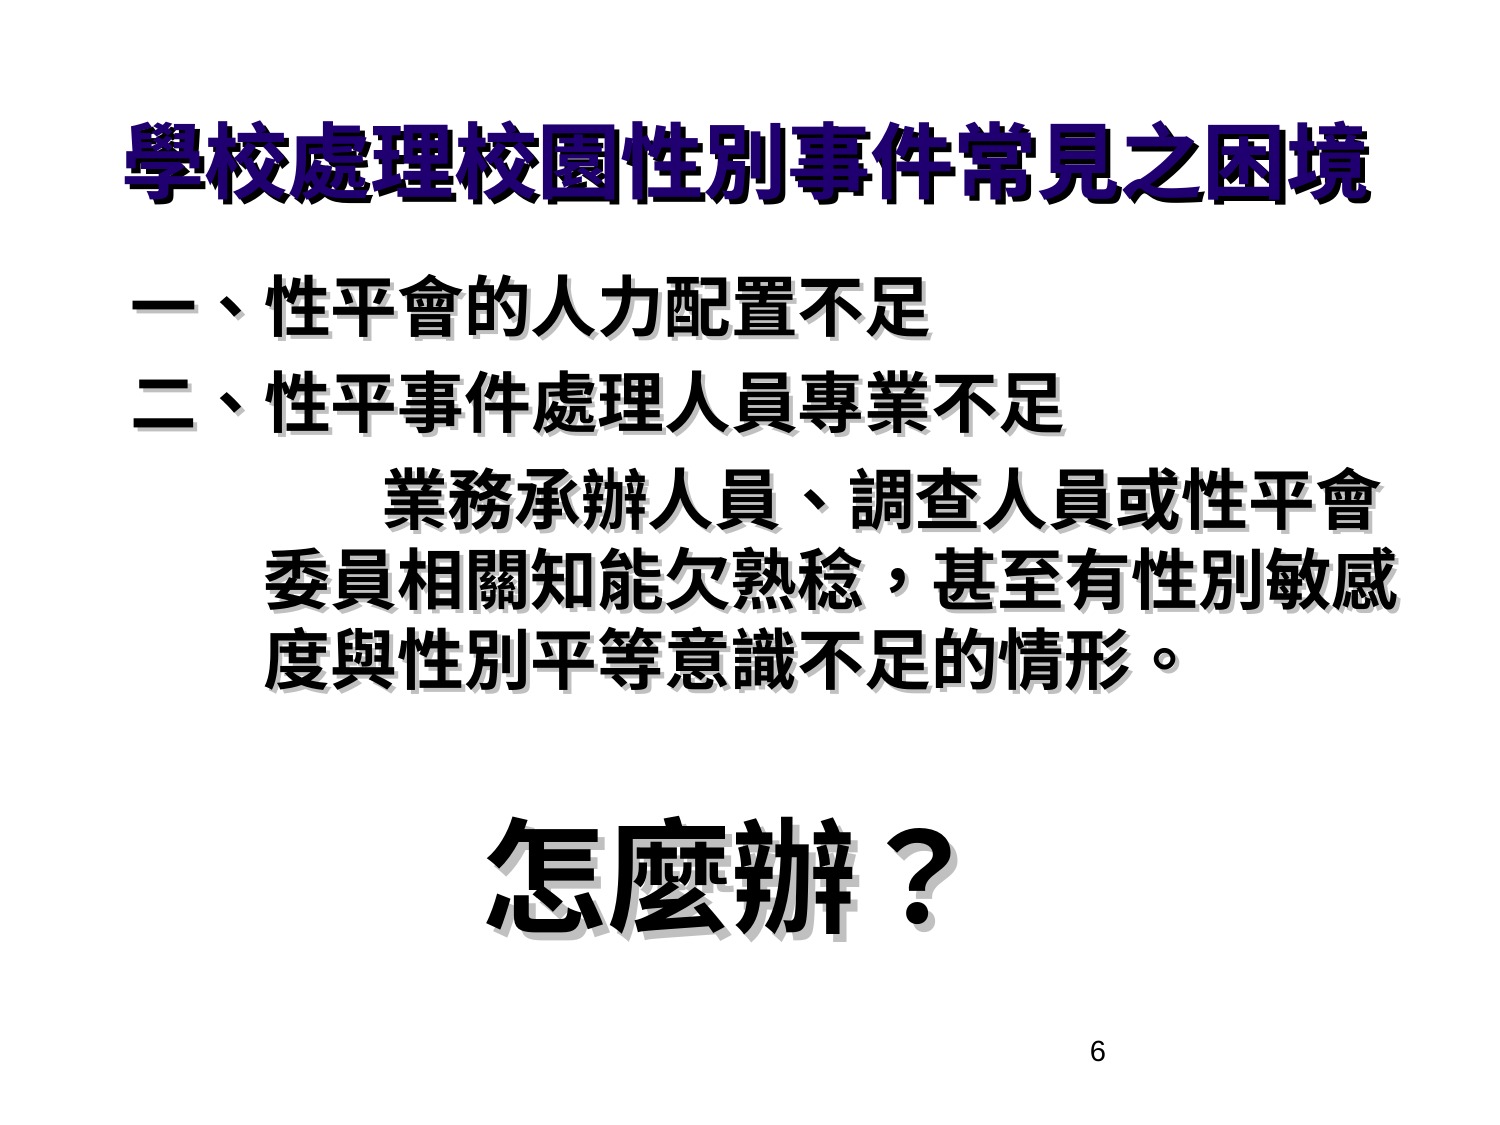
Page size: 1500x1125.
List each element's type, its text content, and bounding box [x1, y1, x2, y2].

text_box 怎麼辦？ [466, 791, 979, 958]
text_box 一、性平會的人力配置不足 二、性平事件處理人員專業不足 業務承辦人員、調查人員或性平會委員相關知能欠熟稔，甚至有性別敏感度與性別平等意識不足的情形。 [116, 257, 1427, 729]
text_box 學校處理校園性別事件常見之困境 [106, 102, 1394, 217]
text_box [1074, 1024, 1426, 1103]
